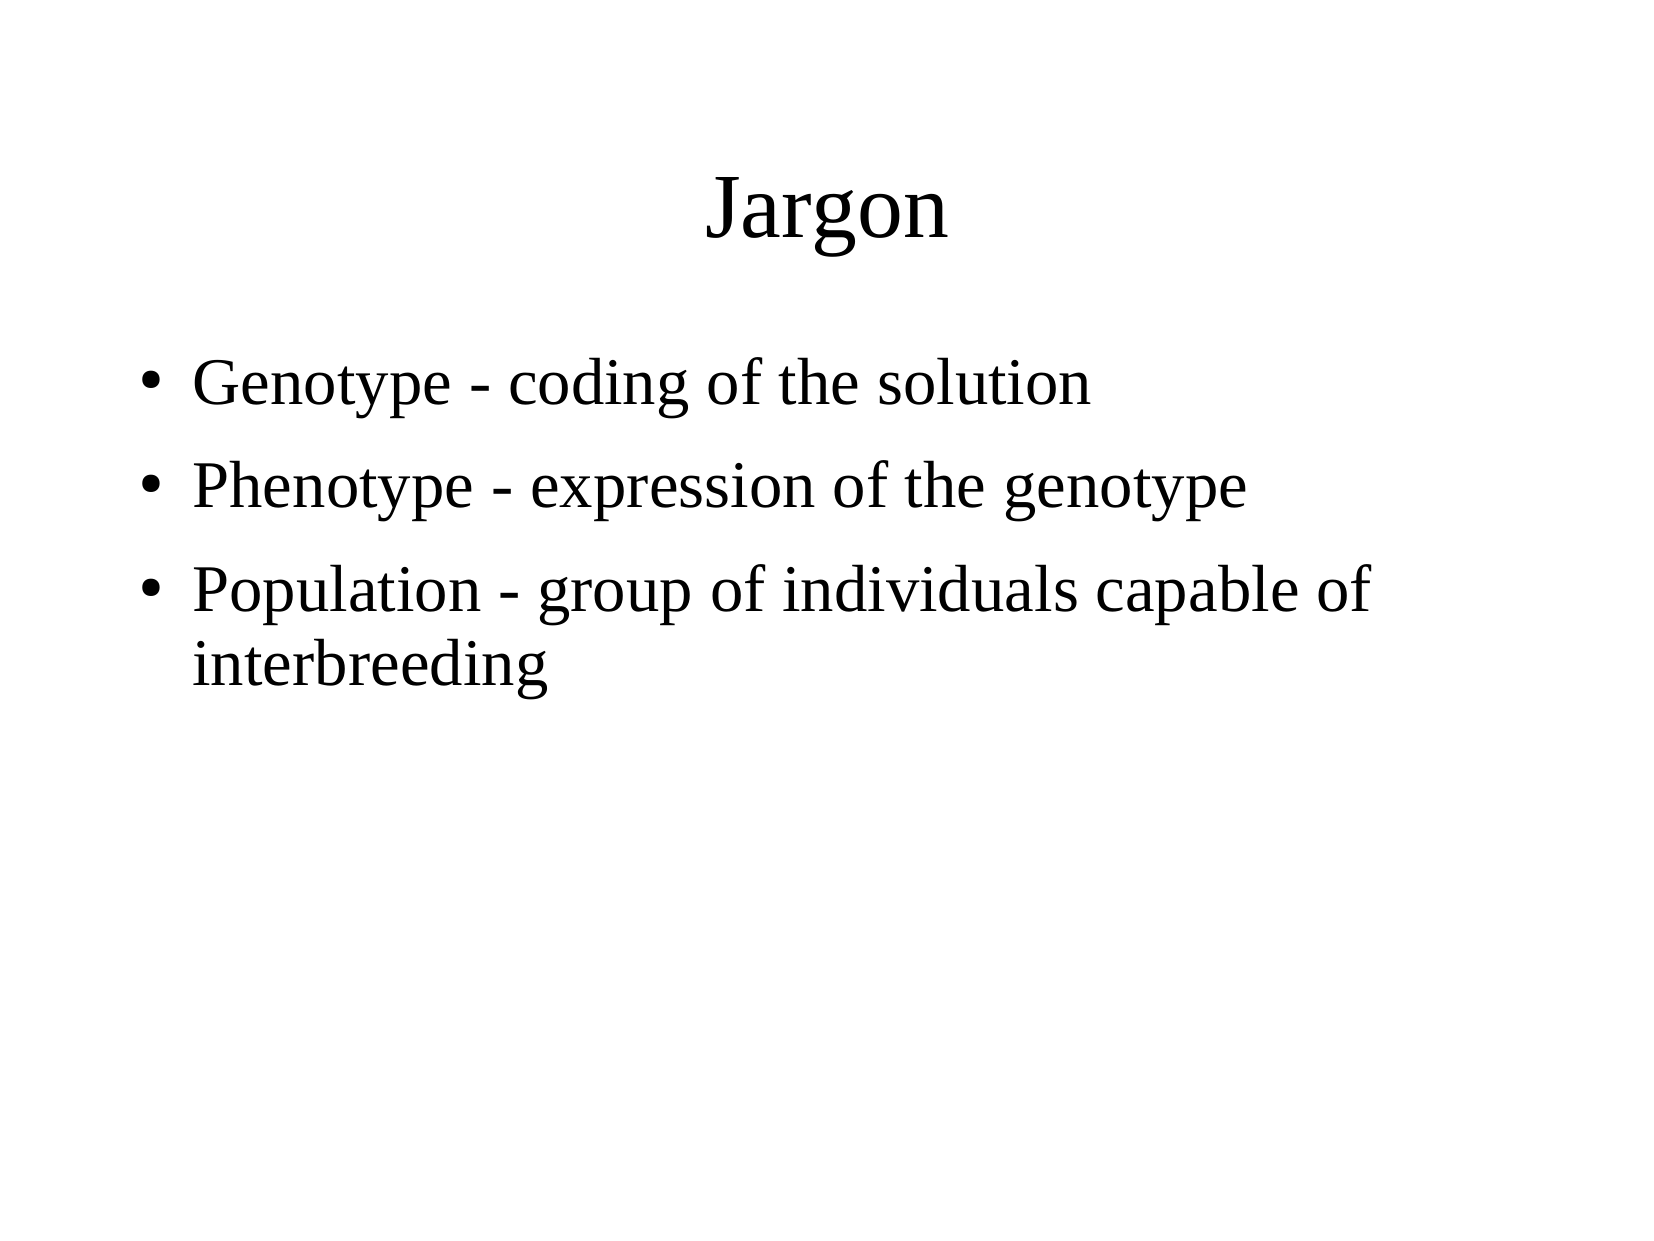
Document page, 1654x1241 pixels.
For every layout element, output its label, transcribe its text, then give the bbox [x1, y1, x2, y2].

list Genotype - coding of the solution Phenotype - expression of the genotype Population - group of individuals capable of interbreeding [121, 344, 1534, 1127]
title Jargon [121, 102, 1534, 311]
